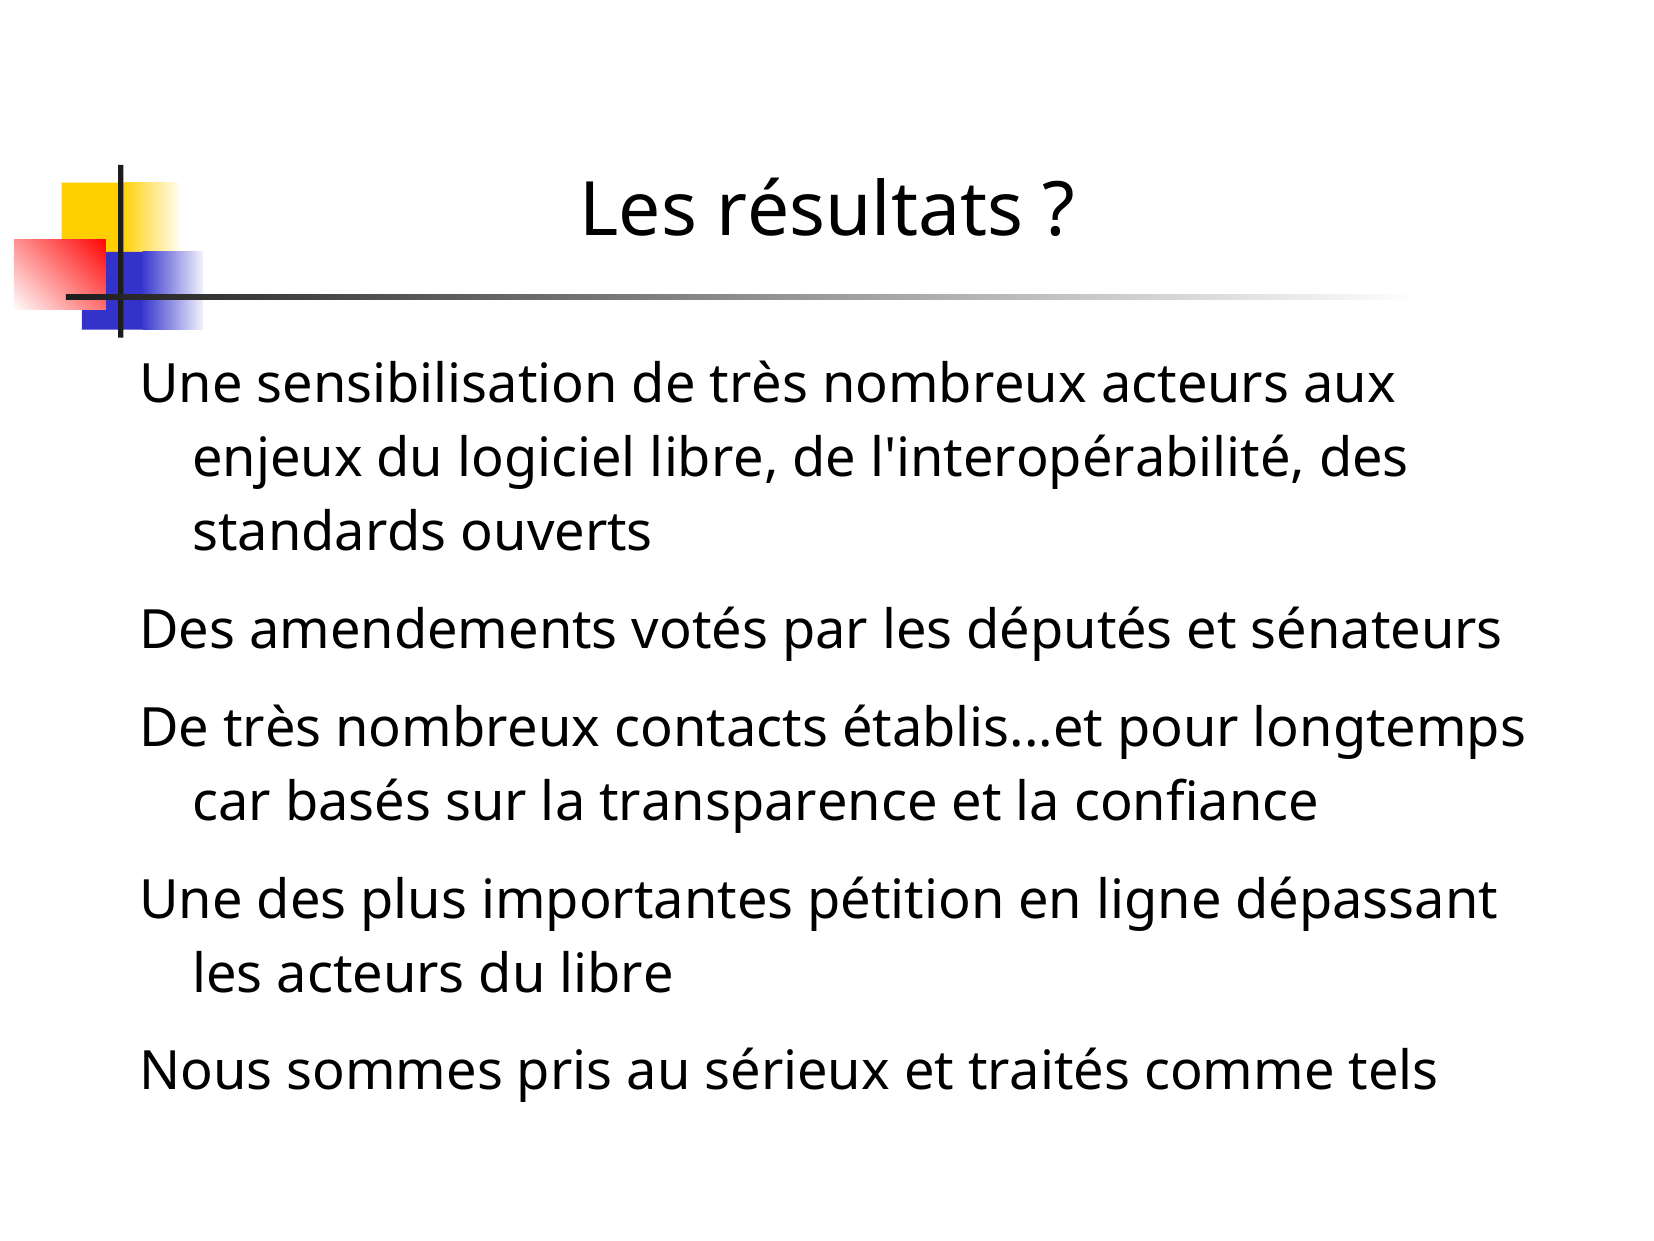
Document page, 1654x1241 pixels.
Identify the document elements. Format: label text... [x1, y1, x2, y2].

list Une sensibilisation de très nombreux acteurs aux enjeux du logiciel libre, de l'interopérabilité, des standards ouverts Des amendements votés par les députés et sénateurs De très nombreux contacts établis...et pour longtemps car basés sur la transparence et la confiance Une des plus importantes pétition en ligne dépassant les acteurs du libre Nous sommes pris au sérieux et traités comme tels [121, 344, 1534, 1233]
title Les résultats ? [121, 110, 1534, 303]
